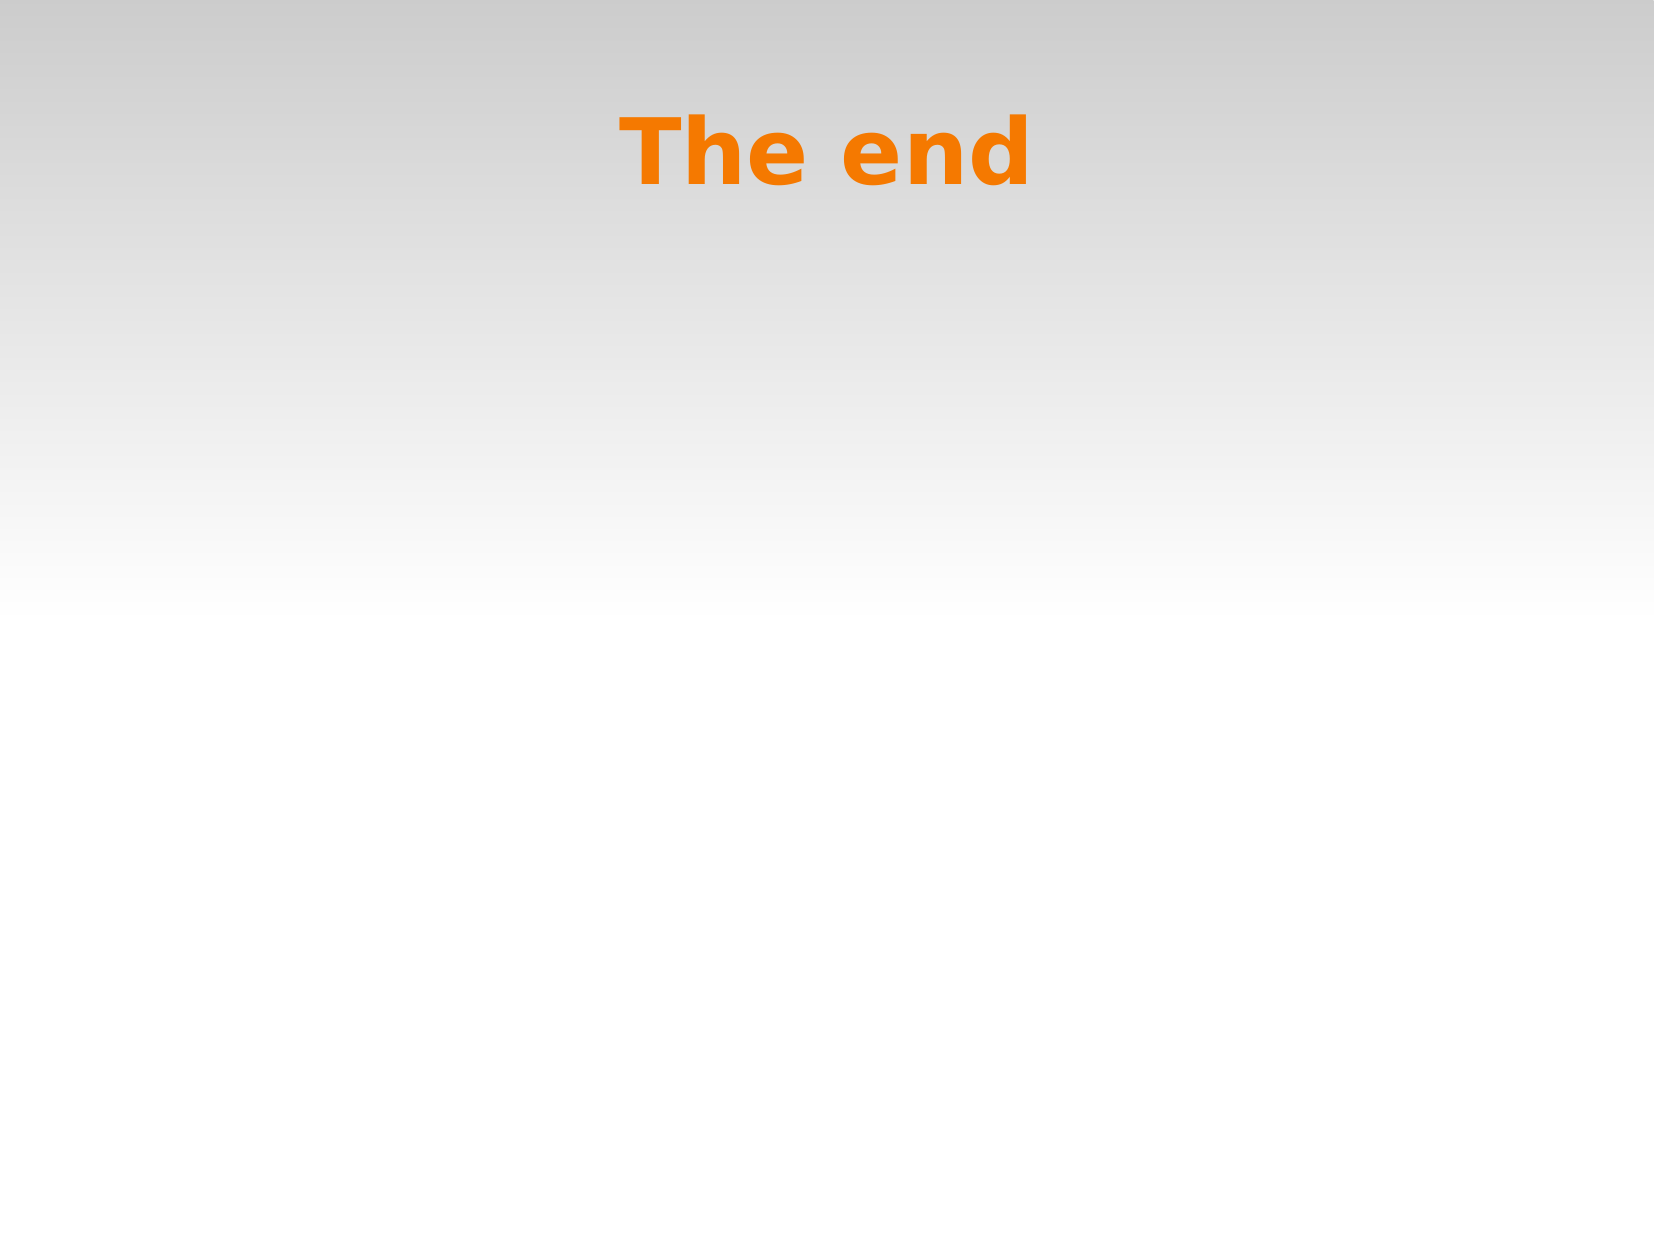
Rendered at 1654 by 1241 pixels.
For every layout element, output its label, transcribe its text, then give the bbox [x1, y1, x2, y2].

title The end [82, 56, 1571, 250]
